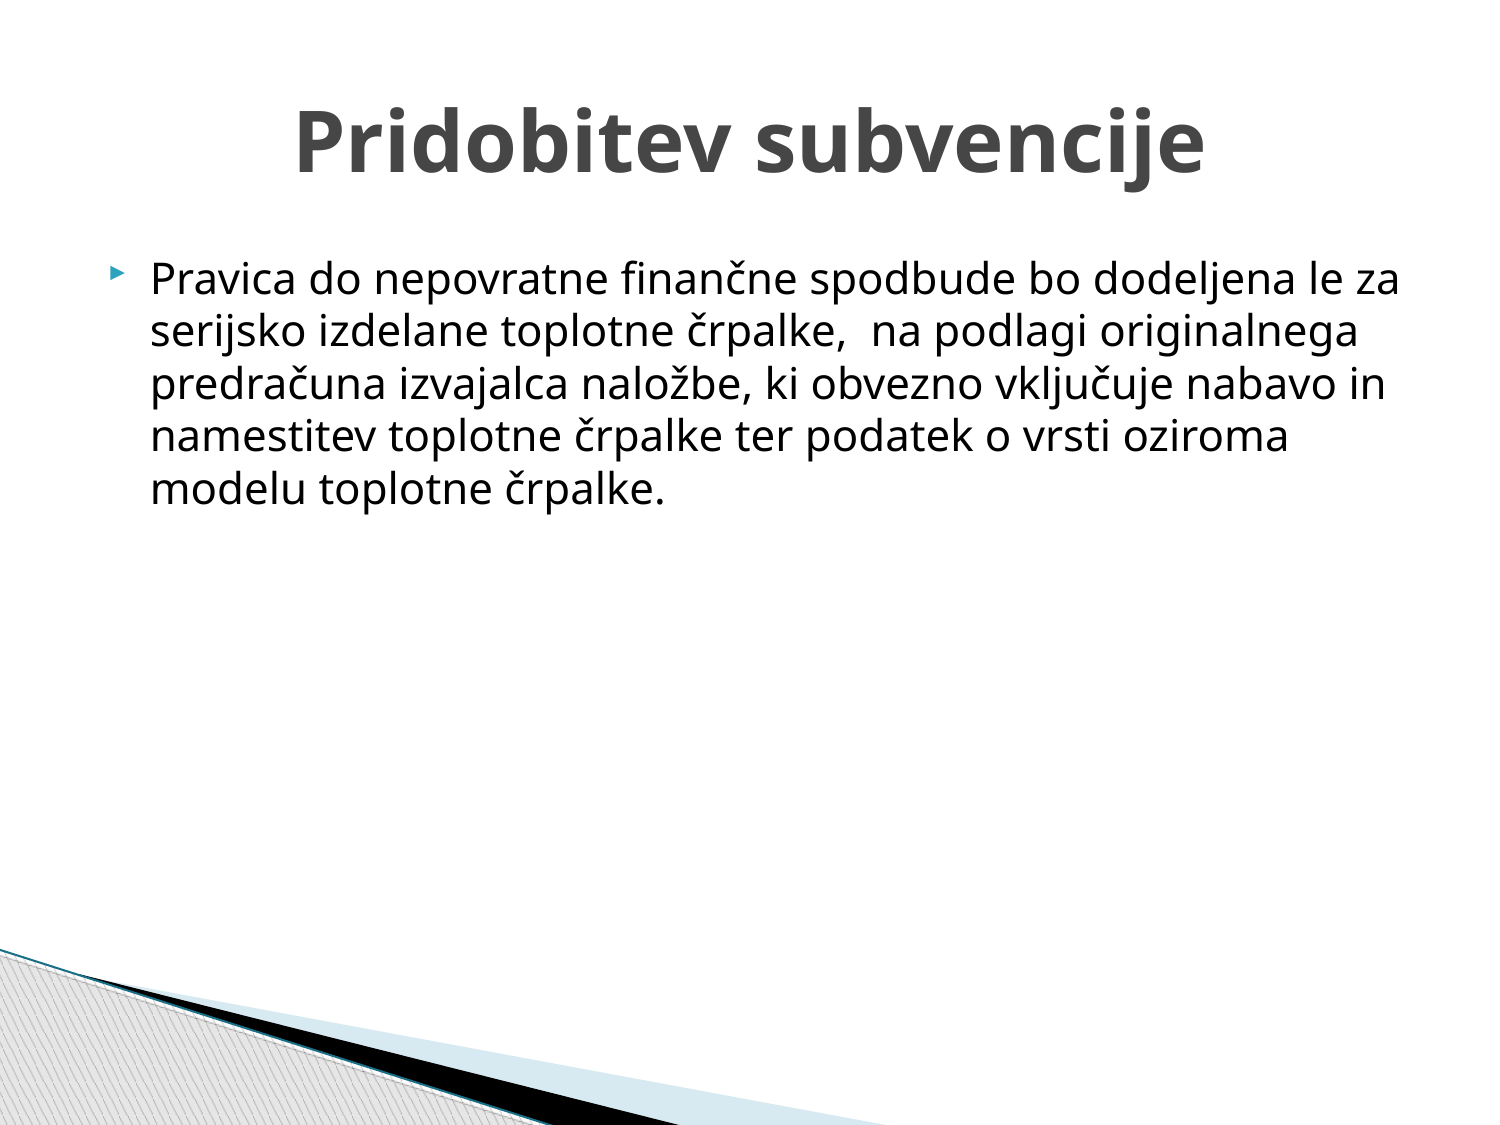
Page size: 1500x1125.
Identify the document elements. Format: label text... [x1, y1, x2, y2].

list Pravica do nepovratne finančne spodbude bo dodeljena le za serijsko izdelane toplotne črpalke, na podlagi originalnega predračuna izvajalca naložbe, ki obvezno vključuje nabavo in namestitev toplotne črpalke ter podatek o vrsti oziroma modelu toplotne črpalke. [75, 242, 1425, 986]
title Pridobitev subvencije [75, 45, 1425, 233]
